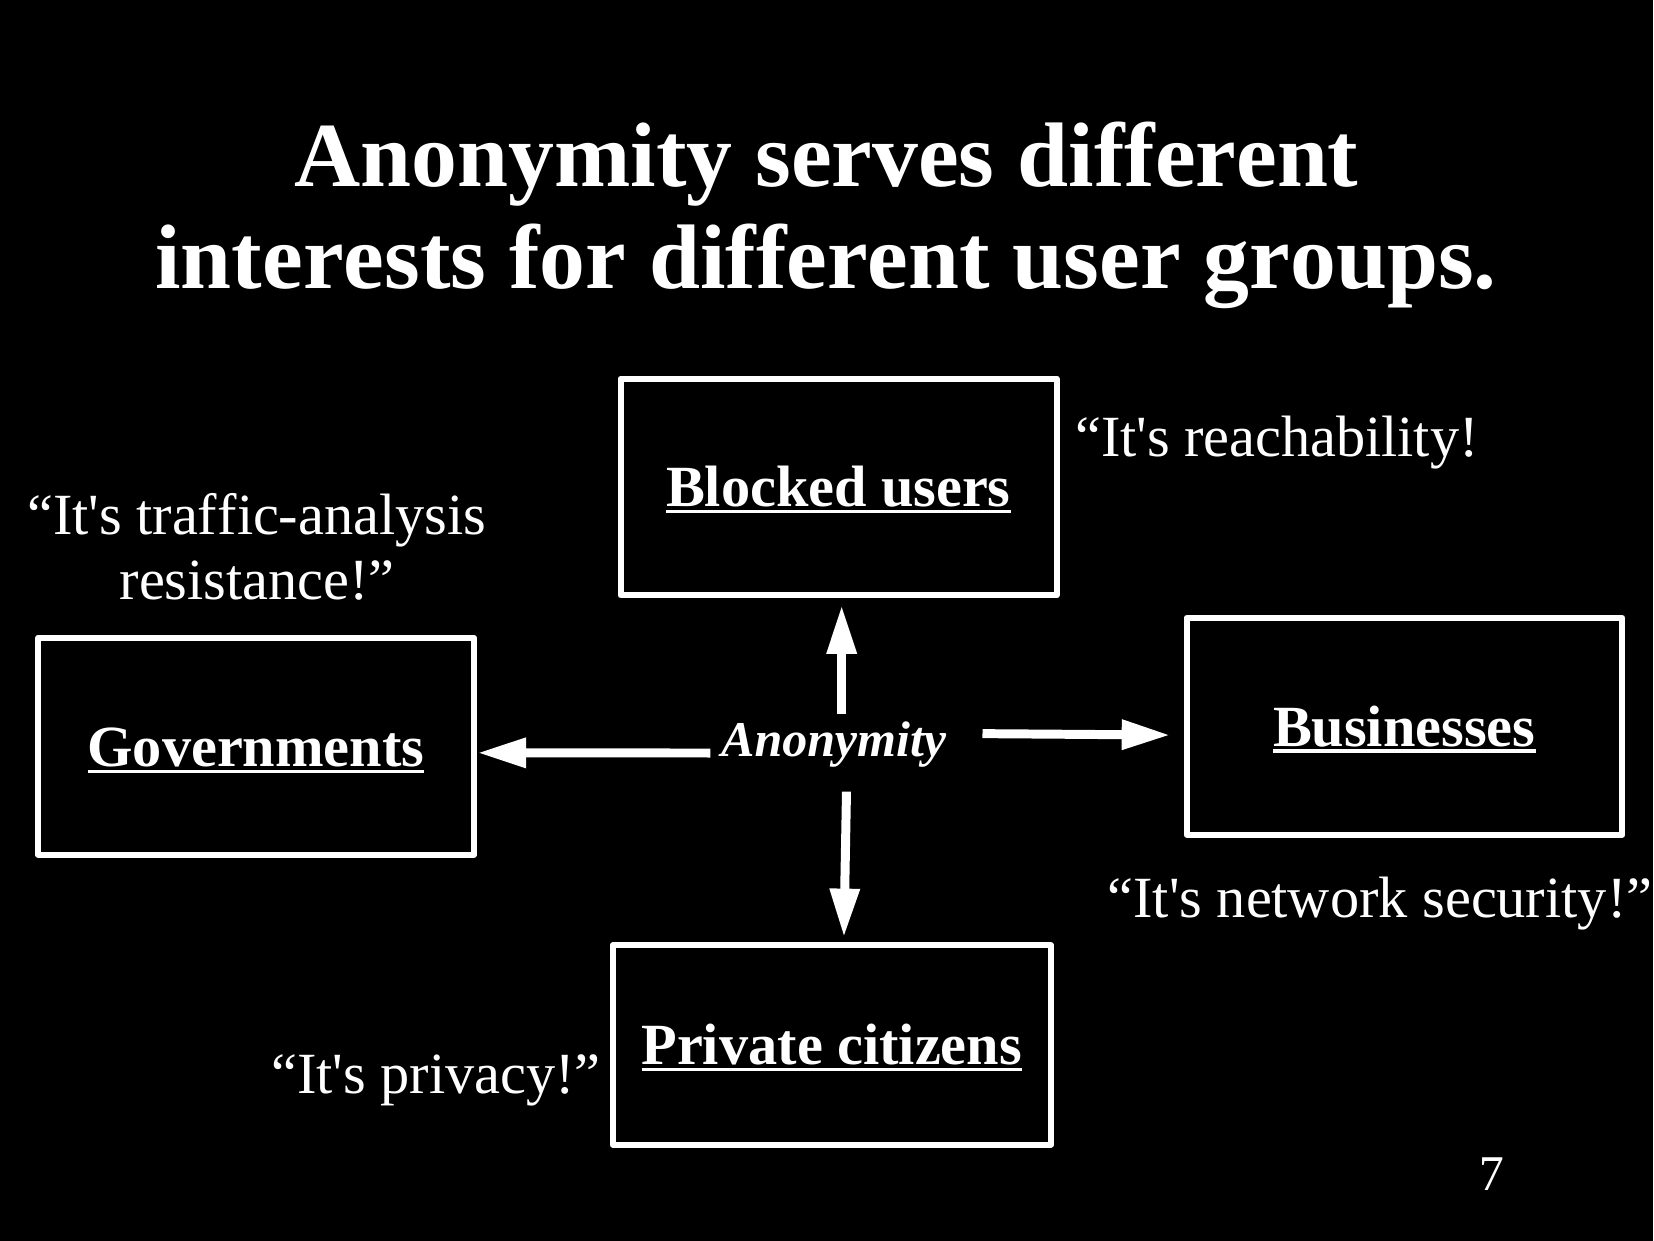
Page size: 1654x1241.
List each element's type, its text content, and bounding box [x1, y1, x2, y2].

text_box “It's network security!” [1107, 865, 1653, 936]
text_box “It's privacy!” [271, 1041, 602, 1112]
text_box Private citizens [612, 945, 1051, 1145]
text_box Businesses [1186, 617, 1623, 835]
text_box Anonymity [632, 668, 1036, 812]
text_box “It's reachability! [1075, 404, 1535, 515]
text_box Governments [38, 637, 475, 855]
text_box “It's traffic-analysis resistance!” [27, 482, 488, 624]
text_box Blocked users [620, 378, 1057, 596]
title Anonymity serves different interests for different user groups. [121, 86, 1534, 327]
